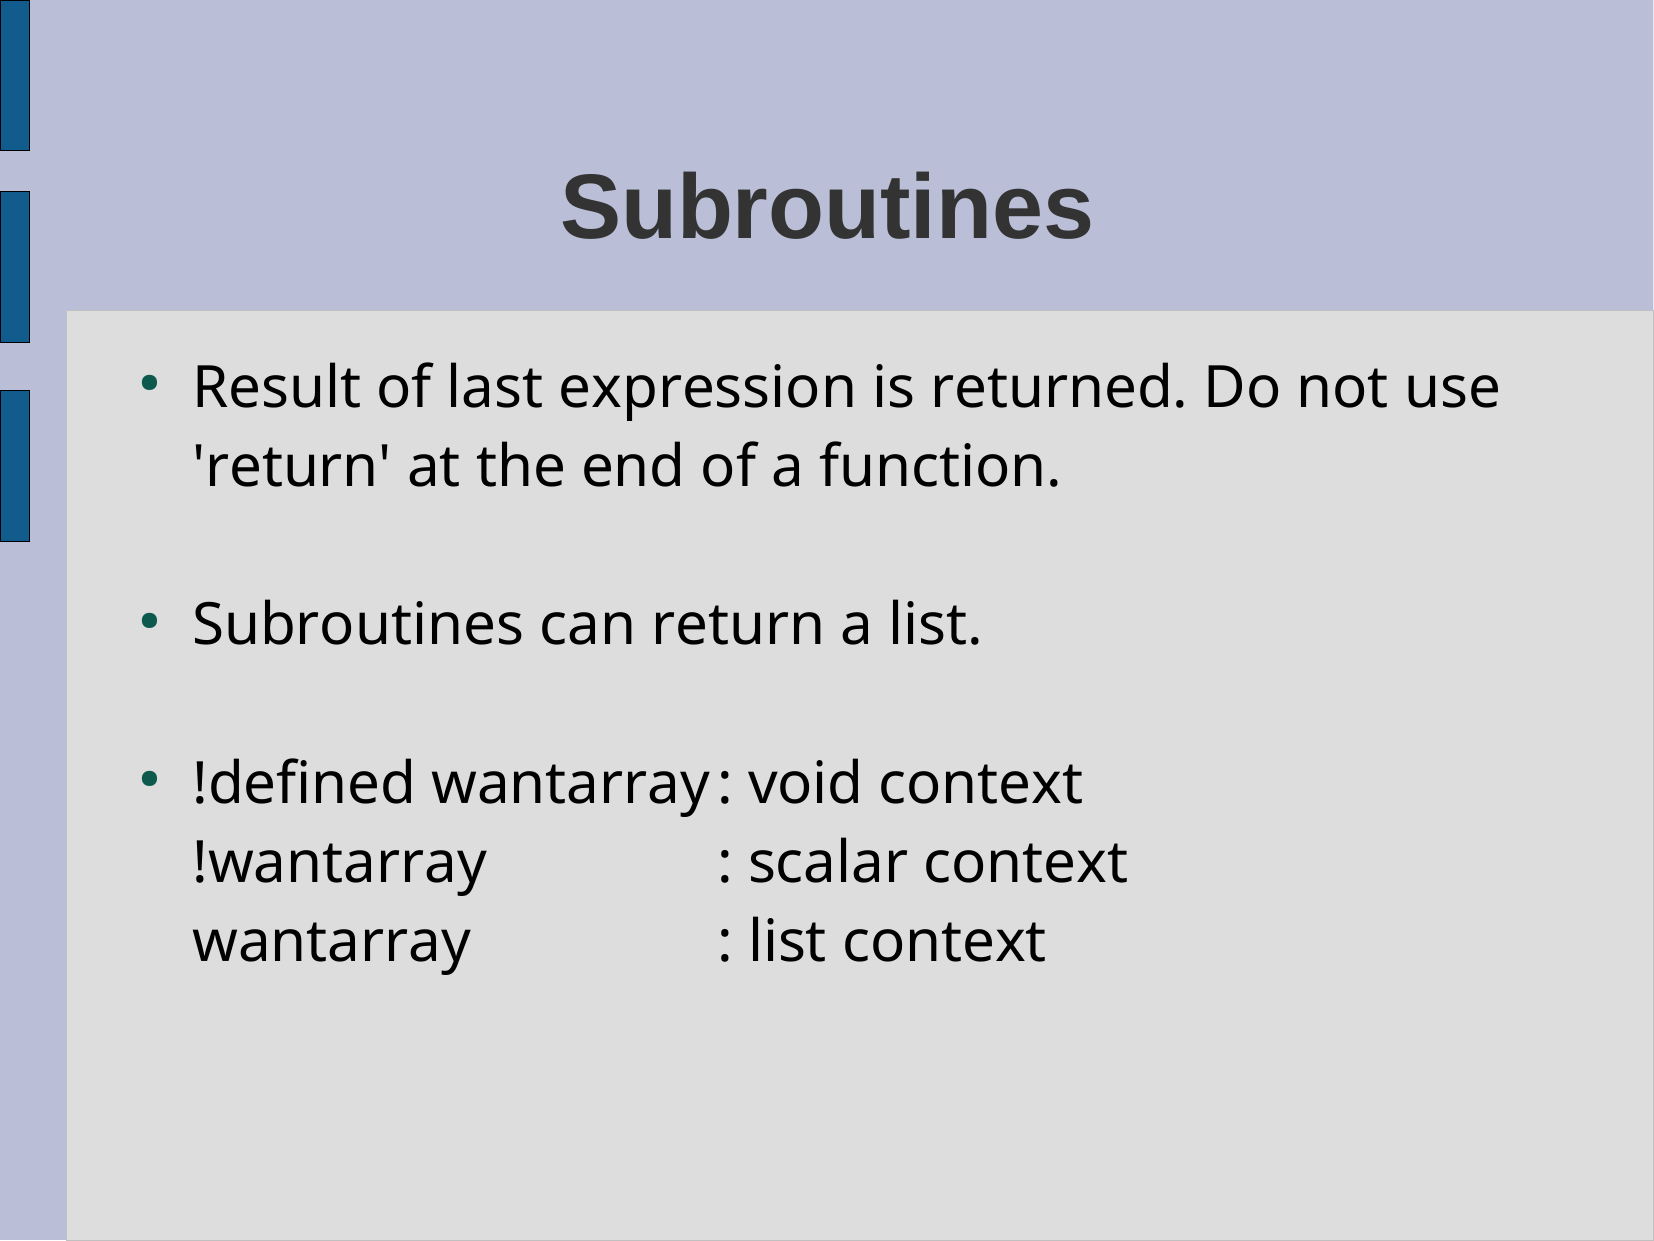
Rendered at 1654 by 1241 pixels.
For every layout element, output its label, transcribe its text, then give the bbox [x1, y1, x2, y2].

title Subroutines [121, 102, 1534, 311]
list Result of last expression is returned. Do not use 'return' at the end of a function. Subroutines can return a list. !defined wantarray : void context !wantarray : scalar context wantarray : list context [121, 344, 1534, 1187]
